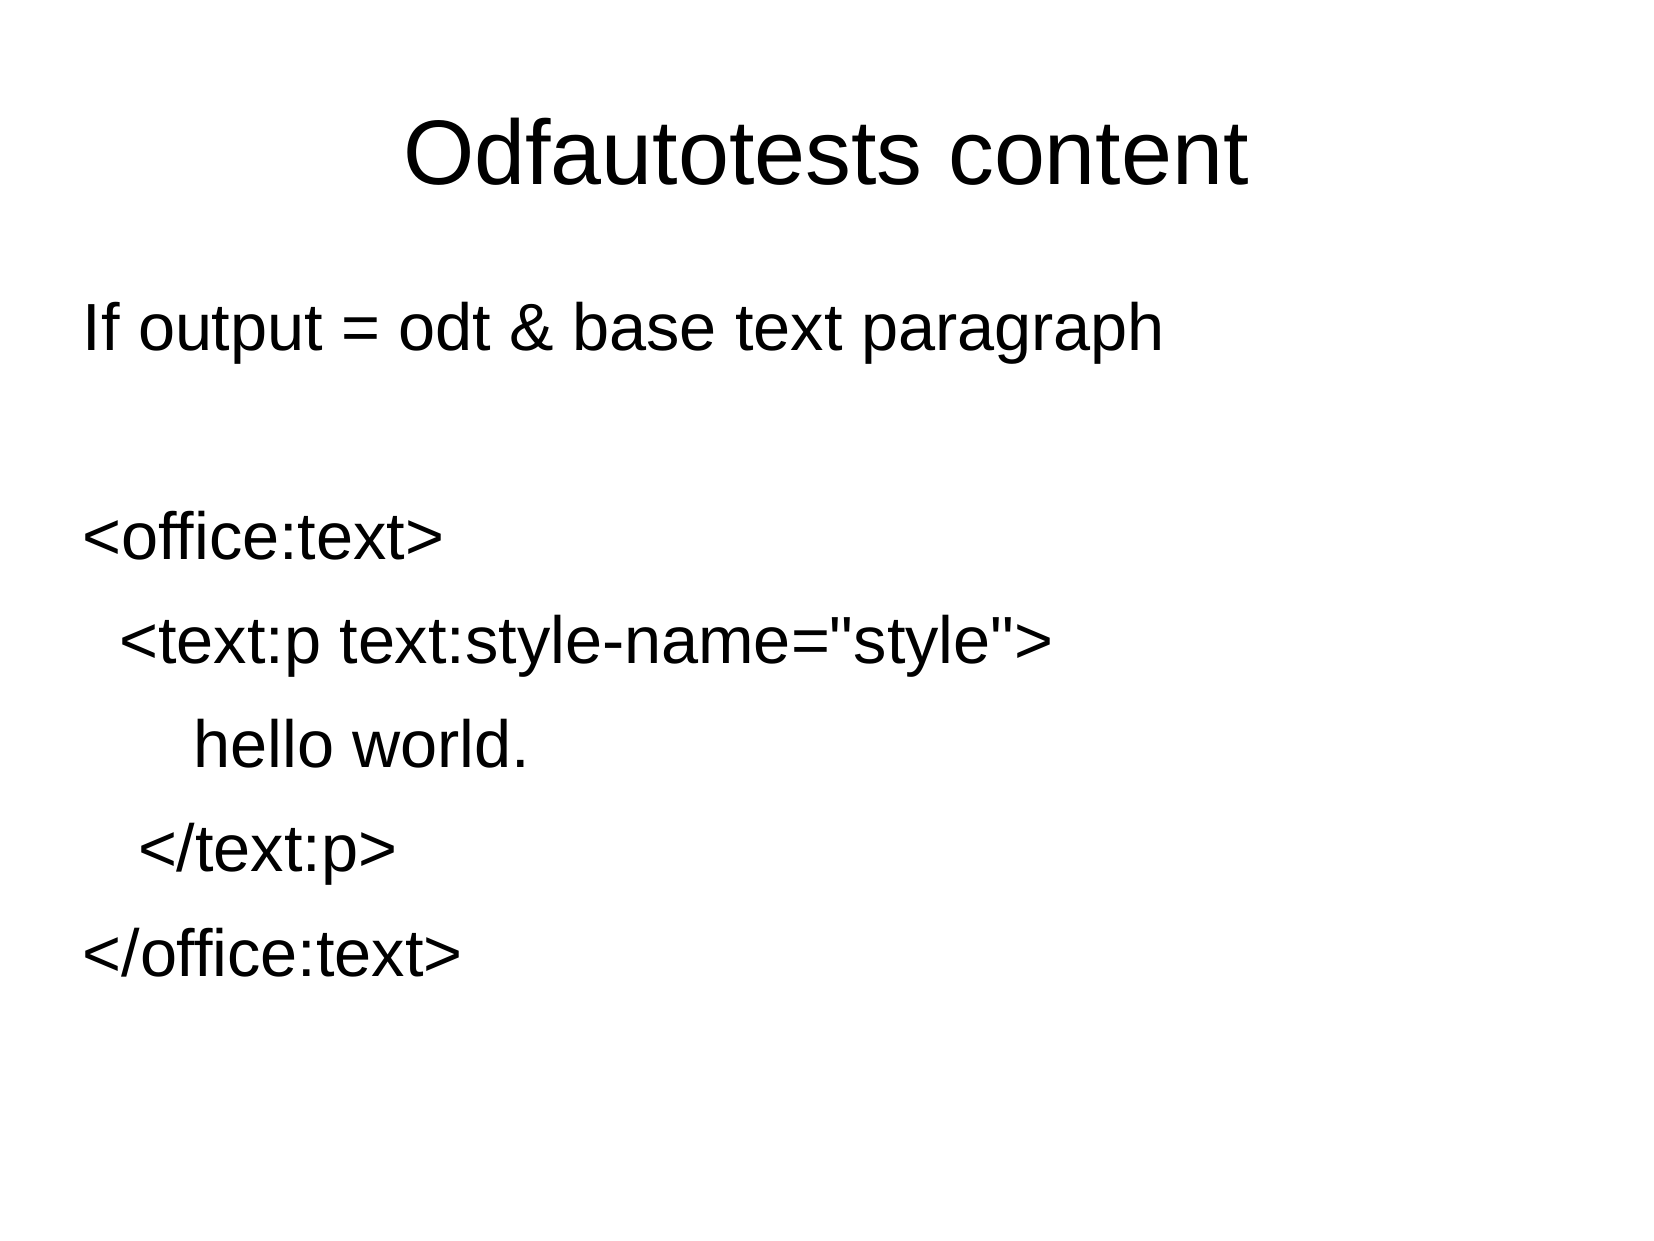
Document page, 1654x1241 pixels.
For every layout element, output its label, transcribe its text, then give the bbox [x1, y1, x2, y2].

list If output = odt & base text paragraph <office:text> <text:p text:style-name="style"> hello world. </text:p> </office:text> [82, 290, 1571, 1010]
title Odfautotests content [82, 49, 1571, 257]
